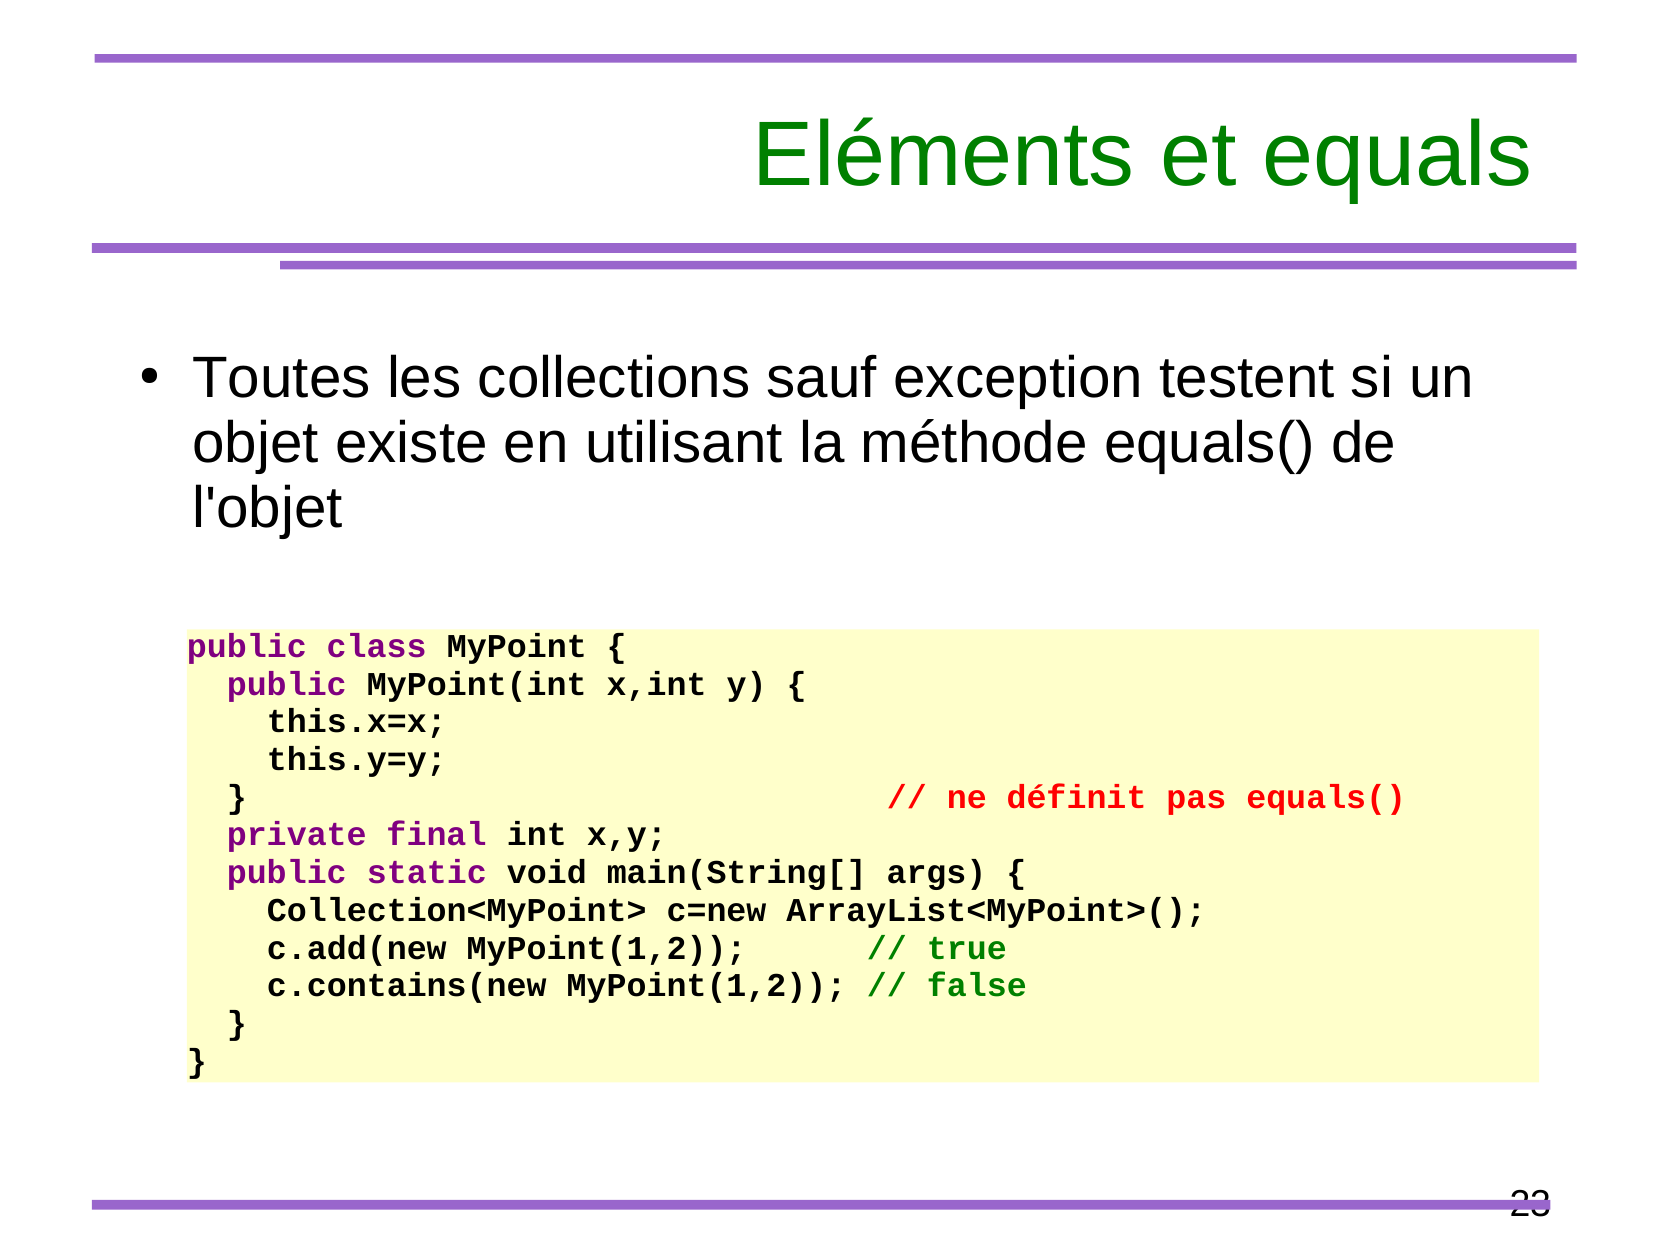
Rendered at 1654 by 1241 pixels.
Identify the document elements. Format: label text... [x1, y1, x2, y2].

title Eléments et equals [121, 49, 1534, 257]
list Toutes les collections sauf exception testent si un objet existe en utilisant la méthode equals() de l'objet [121, 344, 1534, 593]
text_box public class MyPoint { public MyPoint(int x,int y) { this.x=x; this.y=y; } // ne définit pas equals() private final int x,y; public static void main(String[] args) { Collection<MyPoint> c=new ArrayList<MyPoint>(); c.add(new MyPoint(1,2)); // true c.contains(new MyPoint(1,2)); // false } } [186, 629, 1540, 1083]
